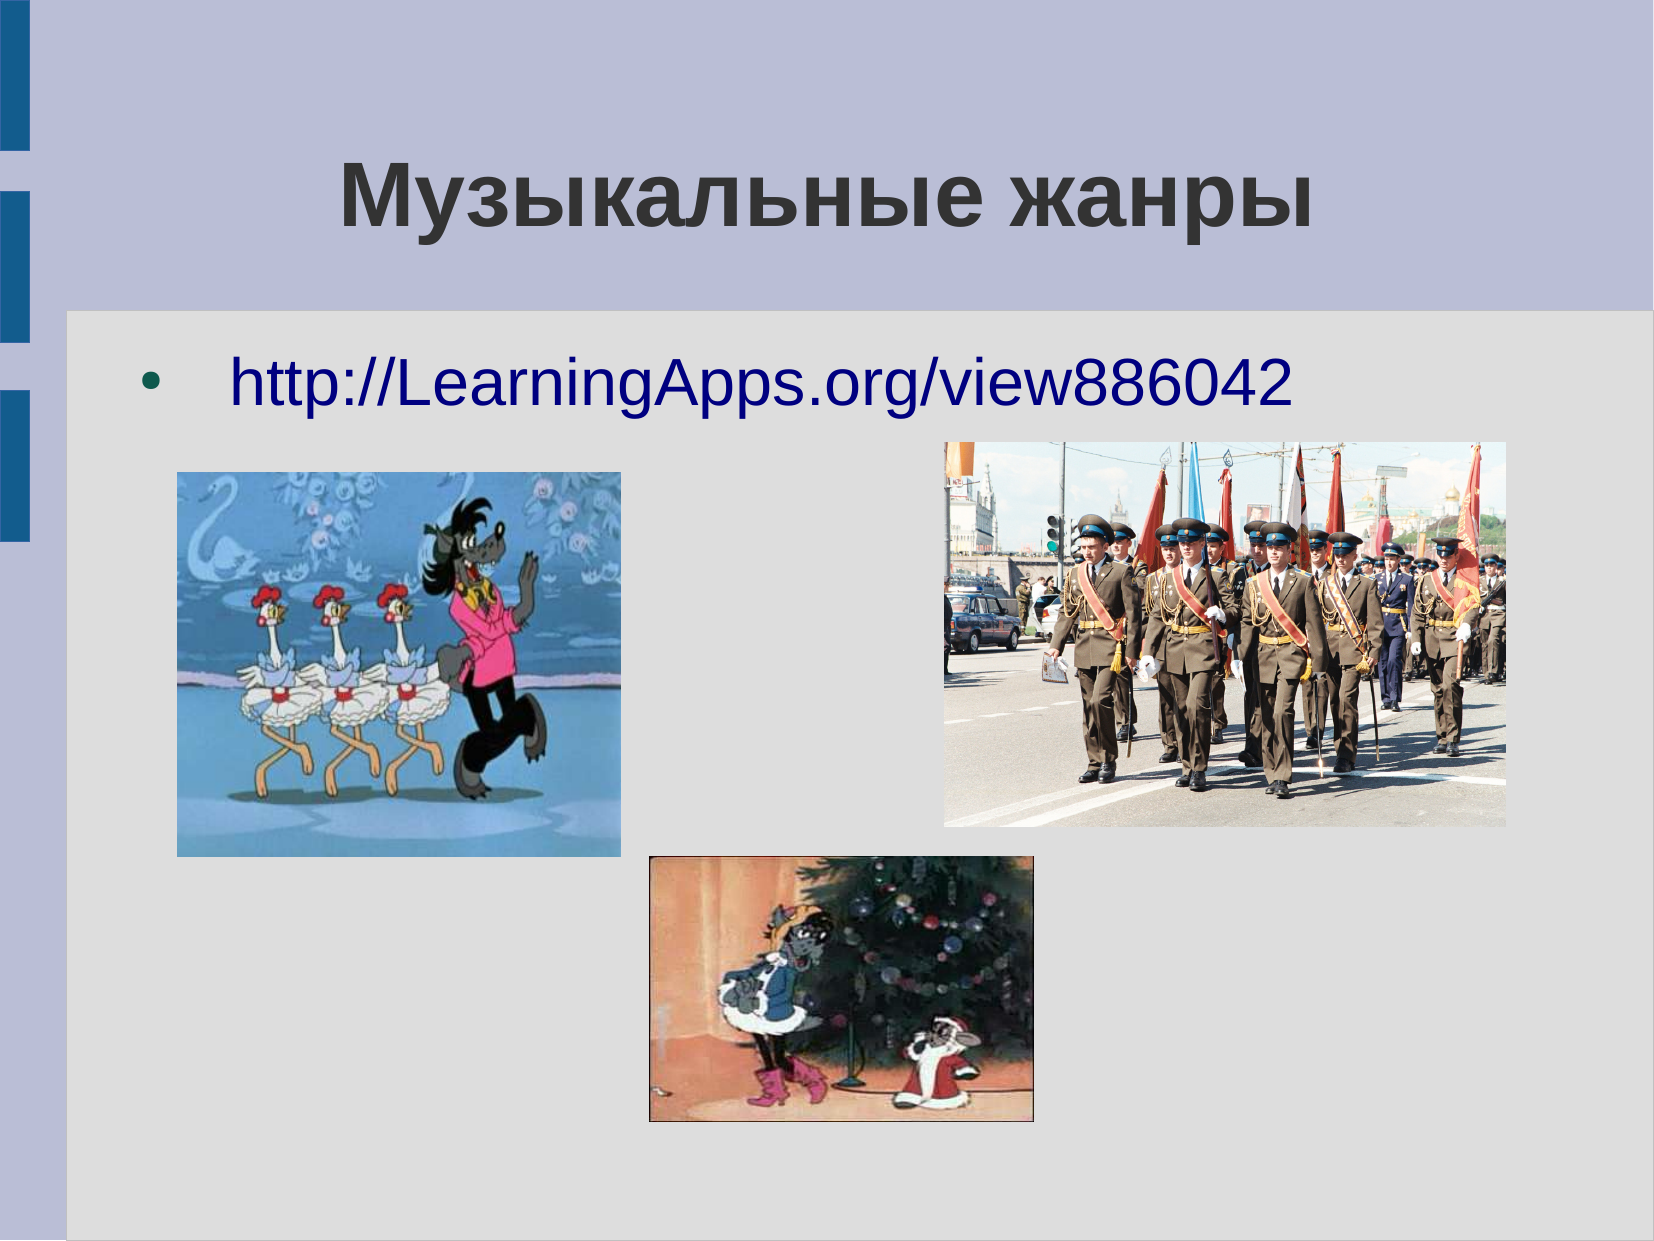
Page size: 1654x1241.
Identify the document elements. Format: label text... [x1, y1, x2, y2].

list http://LearningApps.org/view886042 [121, 344, 1534, 1164]
picture [649, 856, 1034, 1123]
title Музыкальные жанры [121, 91, 1534, 299]
picture [177, 472, 621, 857]
picture [944, 442, 1506, 827]
